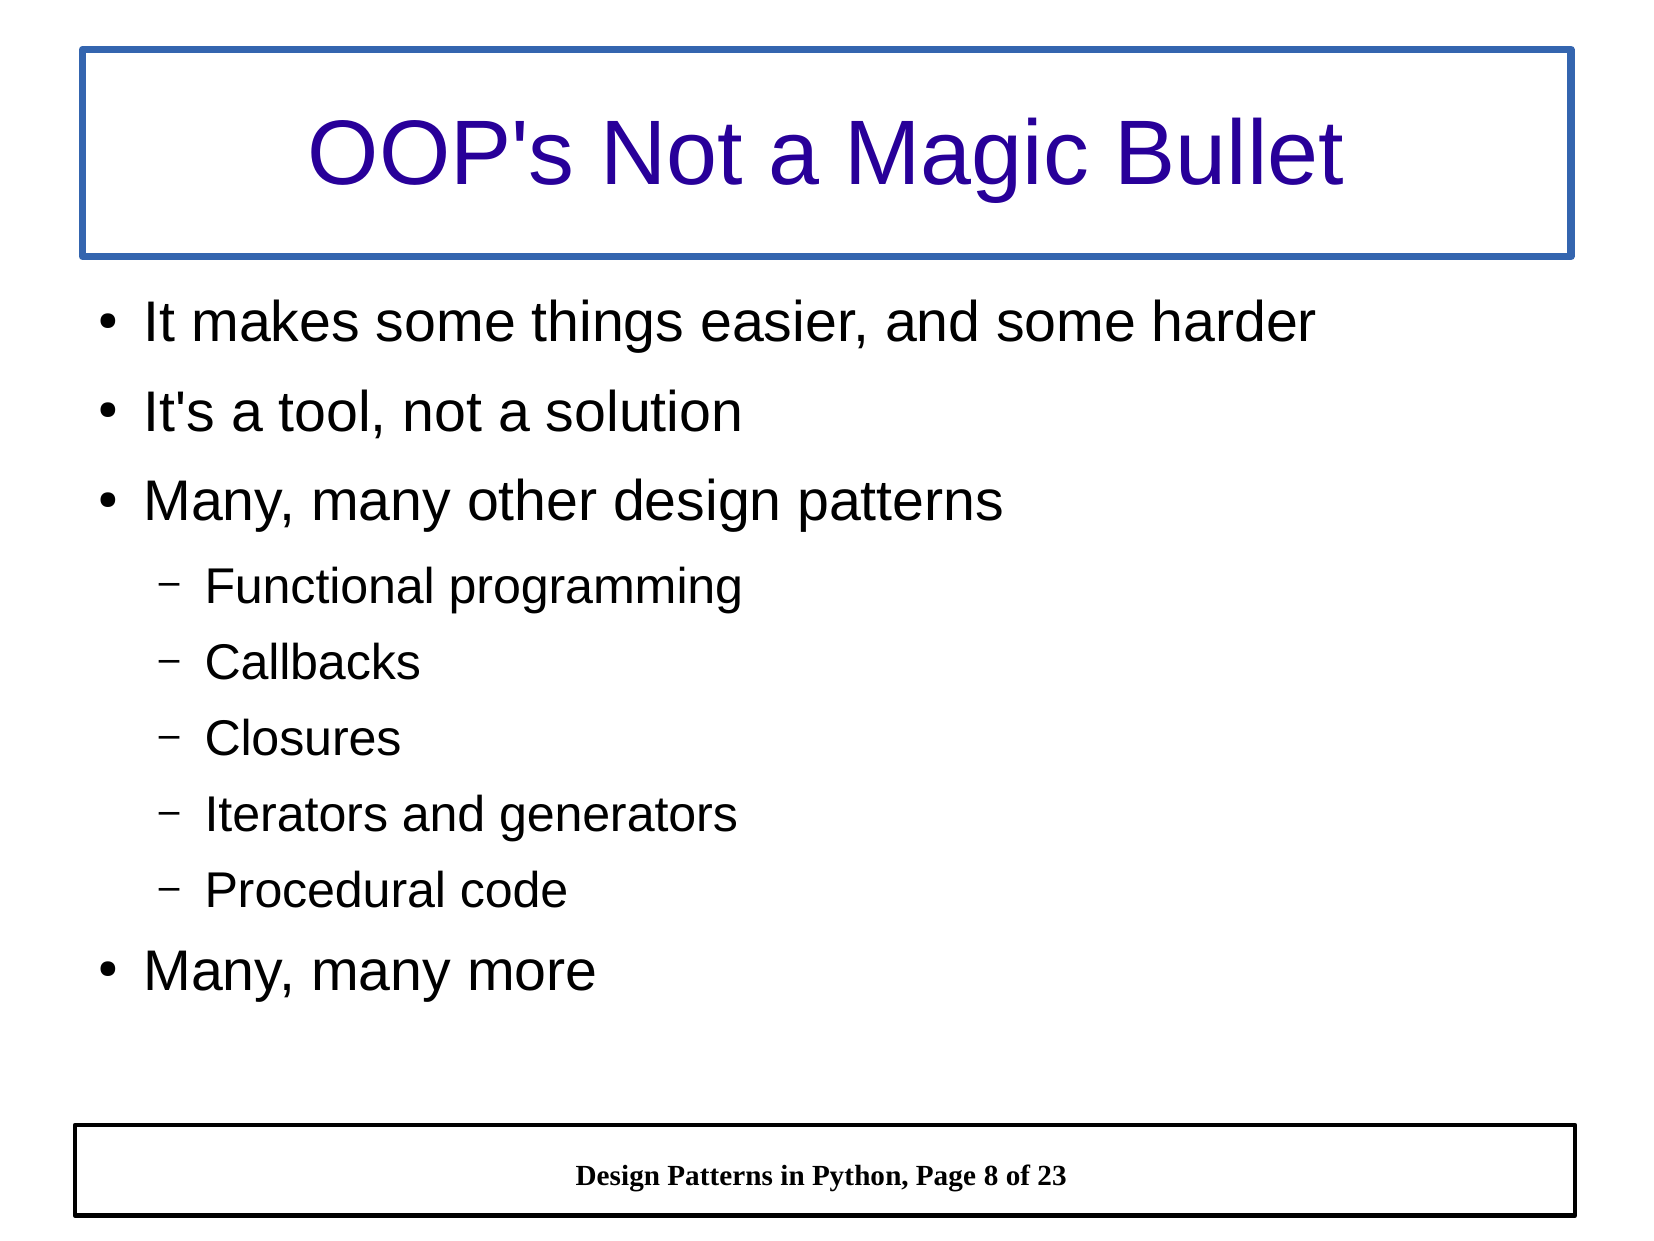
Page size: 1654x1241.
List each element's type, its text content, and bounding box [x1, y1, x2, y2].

title OOP's Not a Magic Bullet [82, 49, 1571, 257]
list It makes some things easier, and some harder It's a tool, not a solution Many, many other design patterns Functional programming Callbacks Closures Iterators and generators Procedural code Many, many more [82, 290, 1571, 1010]
